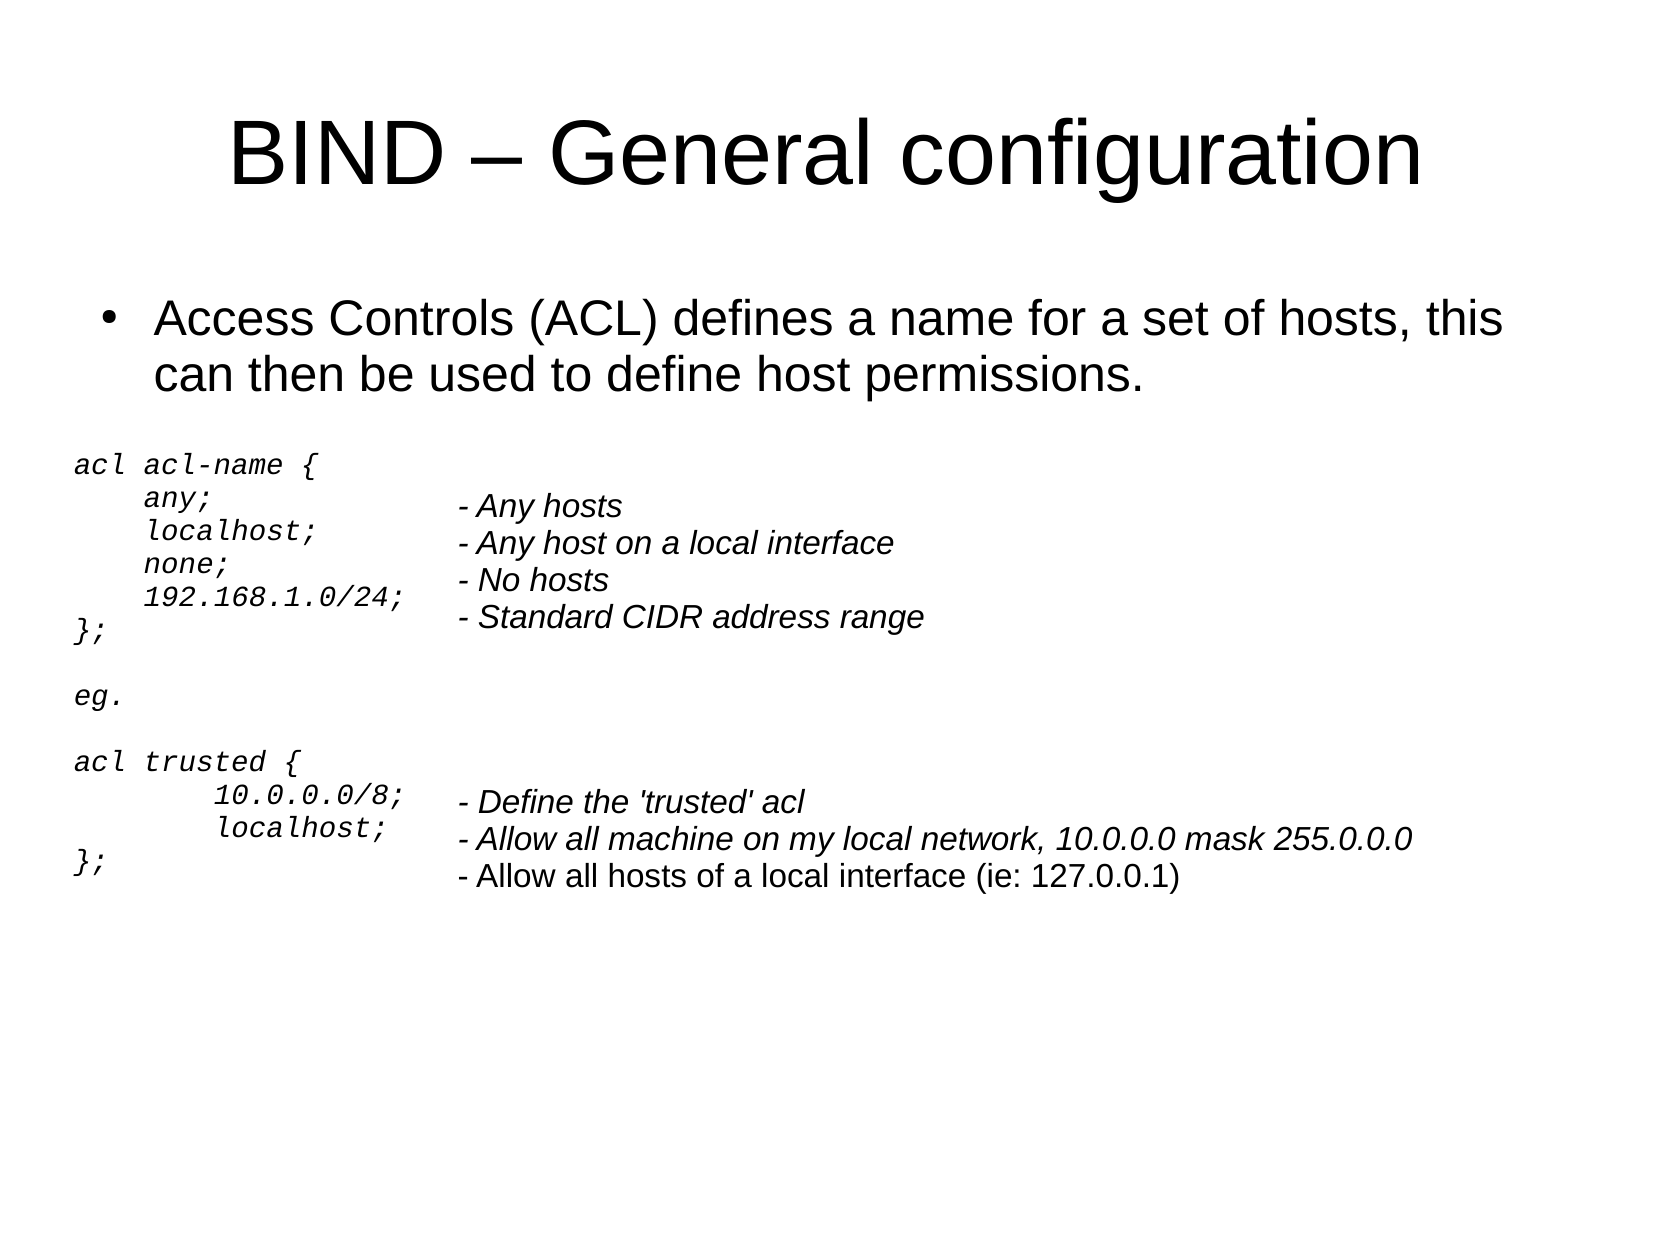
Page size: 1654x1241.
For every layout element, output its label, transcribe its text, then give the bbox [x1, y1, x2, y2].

title BIND – General configuration [82, 49, 1571, 257]
list Access Controls (ACL) defines a name for a set of hosts, this can then be used to define host permissions. [82, 290, 1571, 414]
text_box - Any hosts - Any host on a local interface - No hosts - Standard CIDR address range - Define the 'trusted' acl - Allow all machine on my local network, 10.0.0.0 mask 255.0.0.0 - Allow all hosts of a local interface (ie: 127.0.0.1) [442, 442, 1595, 1152]
text_box acl acl-name { any; localhost; none; 192.168.1.0/24; }; eg. acl trusted { 10.0.0.0/8; localhost; }; [59, 442, 442, 1152]
